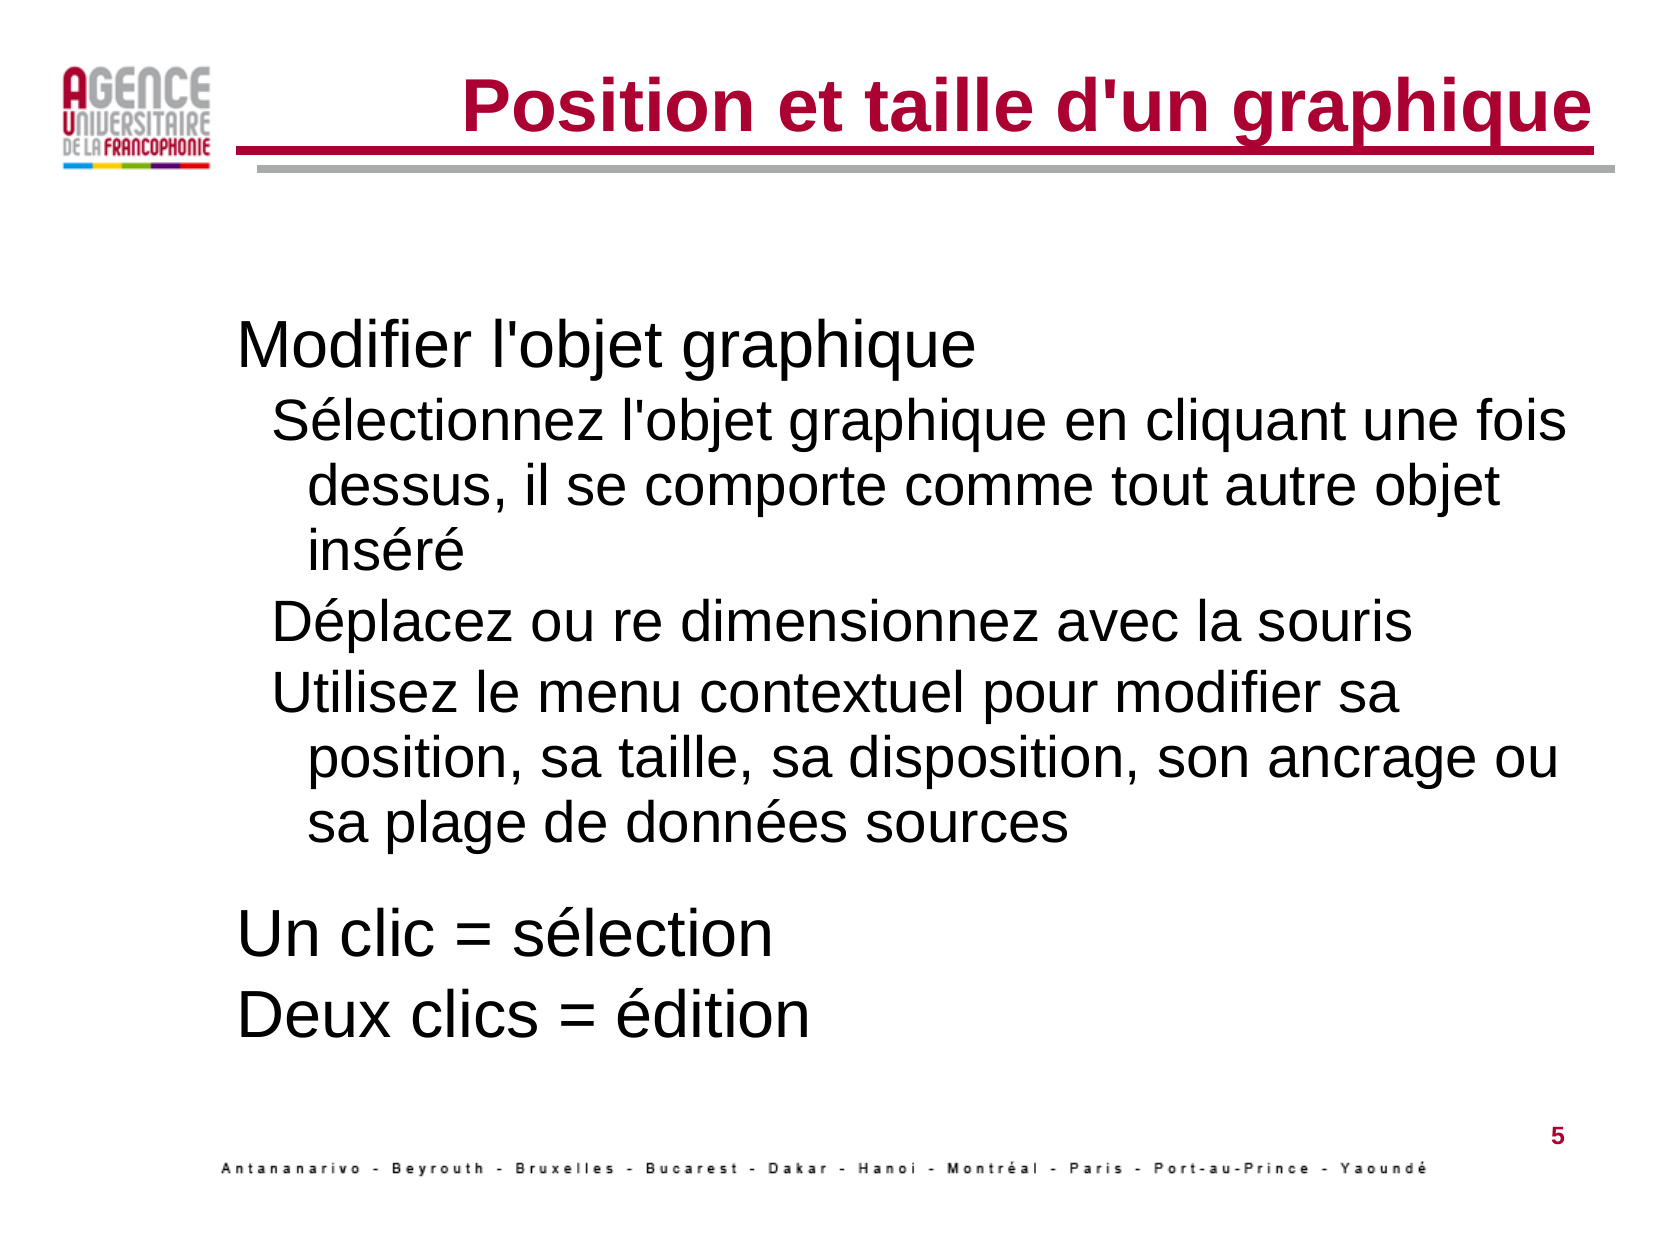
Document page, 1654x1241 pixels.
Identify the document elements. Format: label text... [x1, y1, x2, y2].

title Position et taille d'un graphique [236, 63, 1595, 148]
subtitle Modifier l'objet graphique Sélectionnez l'objet graphique en cliquant une fois dessus, il se comporte comme tout autre objet inséré Déplacez ou re dimensionnez avec la souris Utilisez le menu contextuel pour modifier sa position, sa taille, sa disposition, son ancrage ou sa plage de données sources Un clic = sélection Deux clics = édition [236, 206, 1595, 1152]
picture [29, 29, 1625, 1241]
